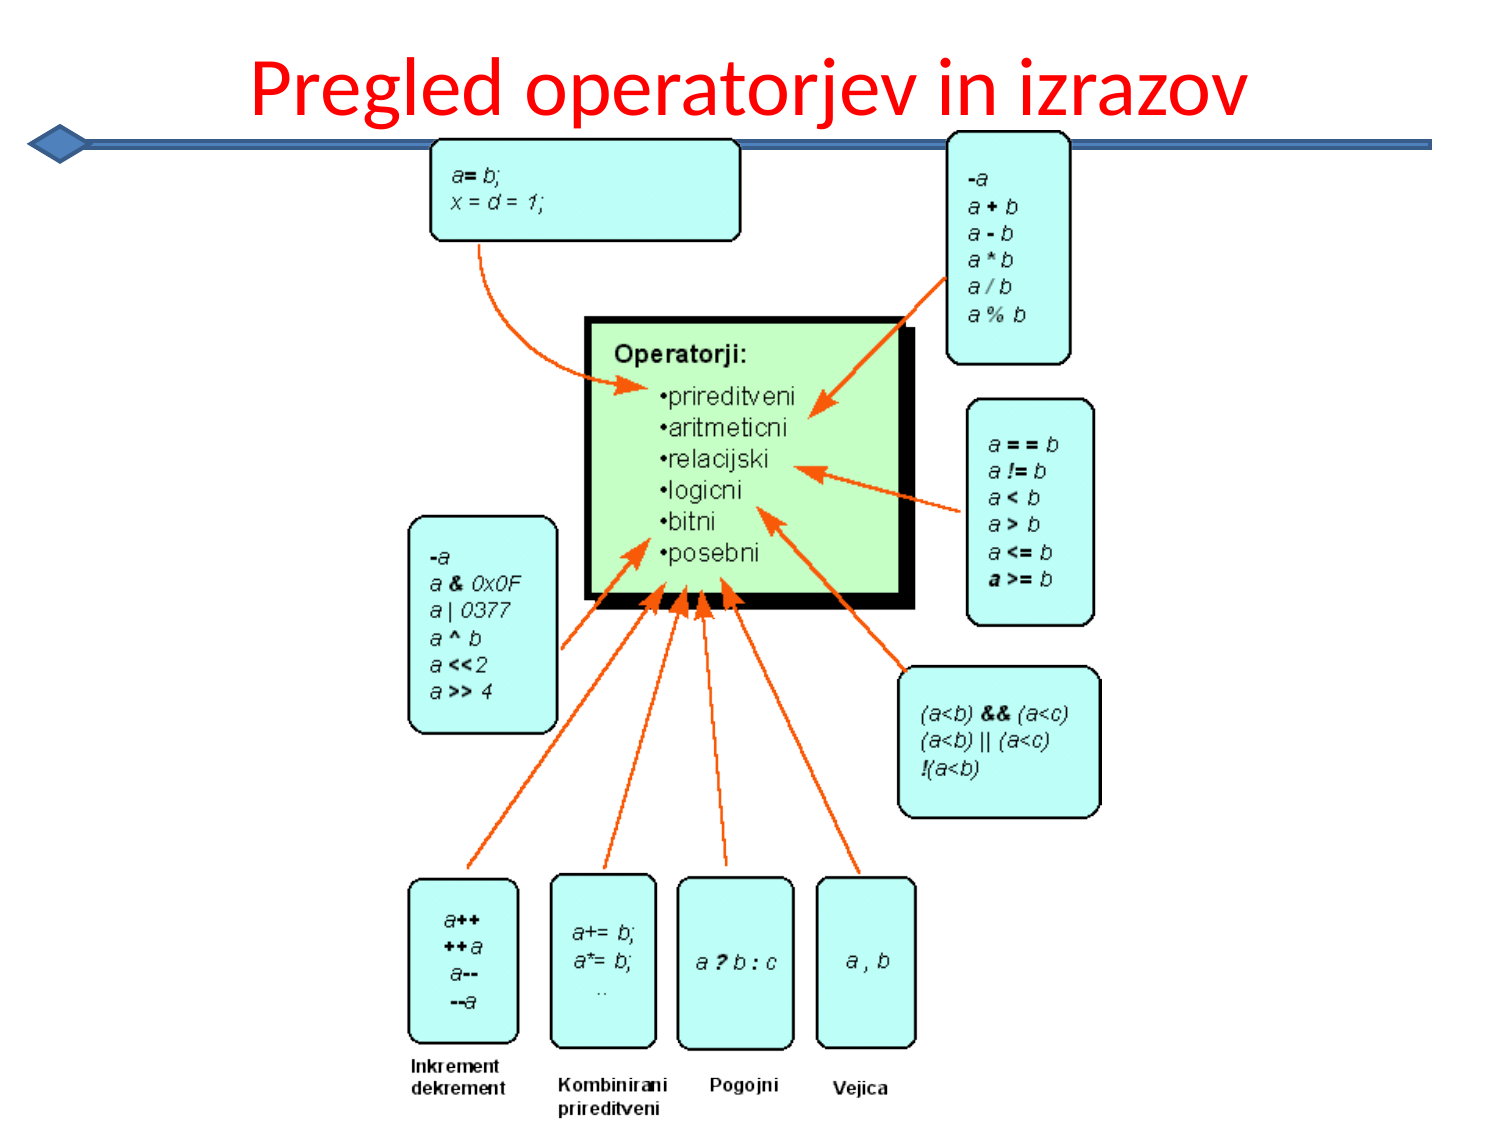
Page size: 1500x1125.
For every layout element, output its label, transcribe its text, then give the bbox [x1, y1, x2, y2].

title Pregled operatorjev in izrazov [75, 23, 1426, 141]
picture [398, 130, 1102, 1125]
